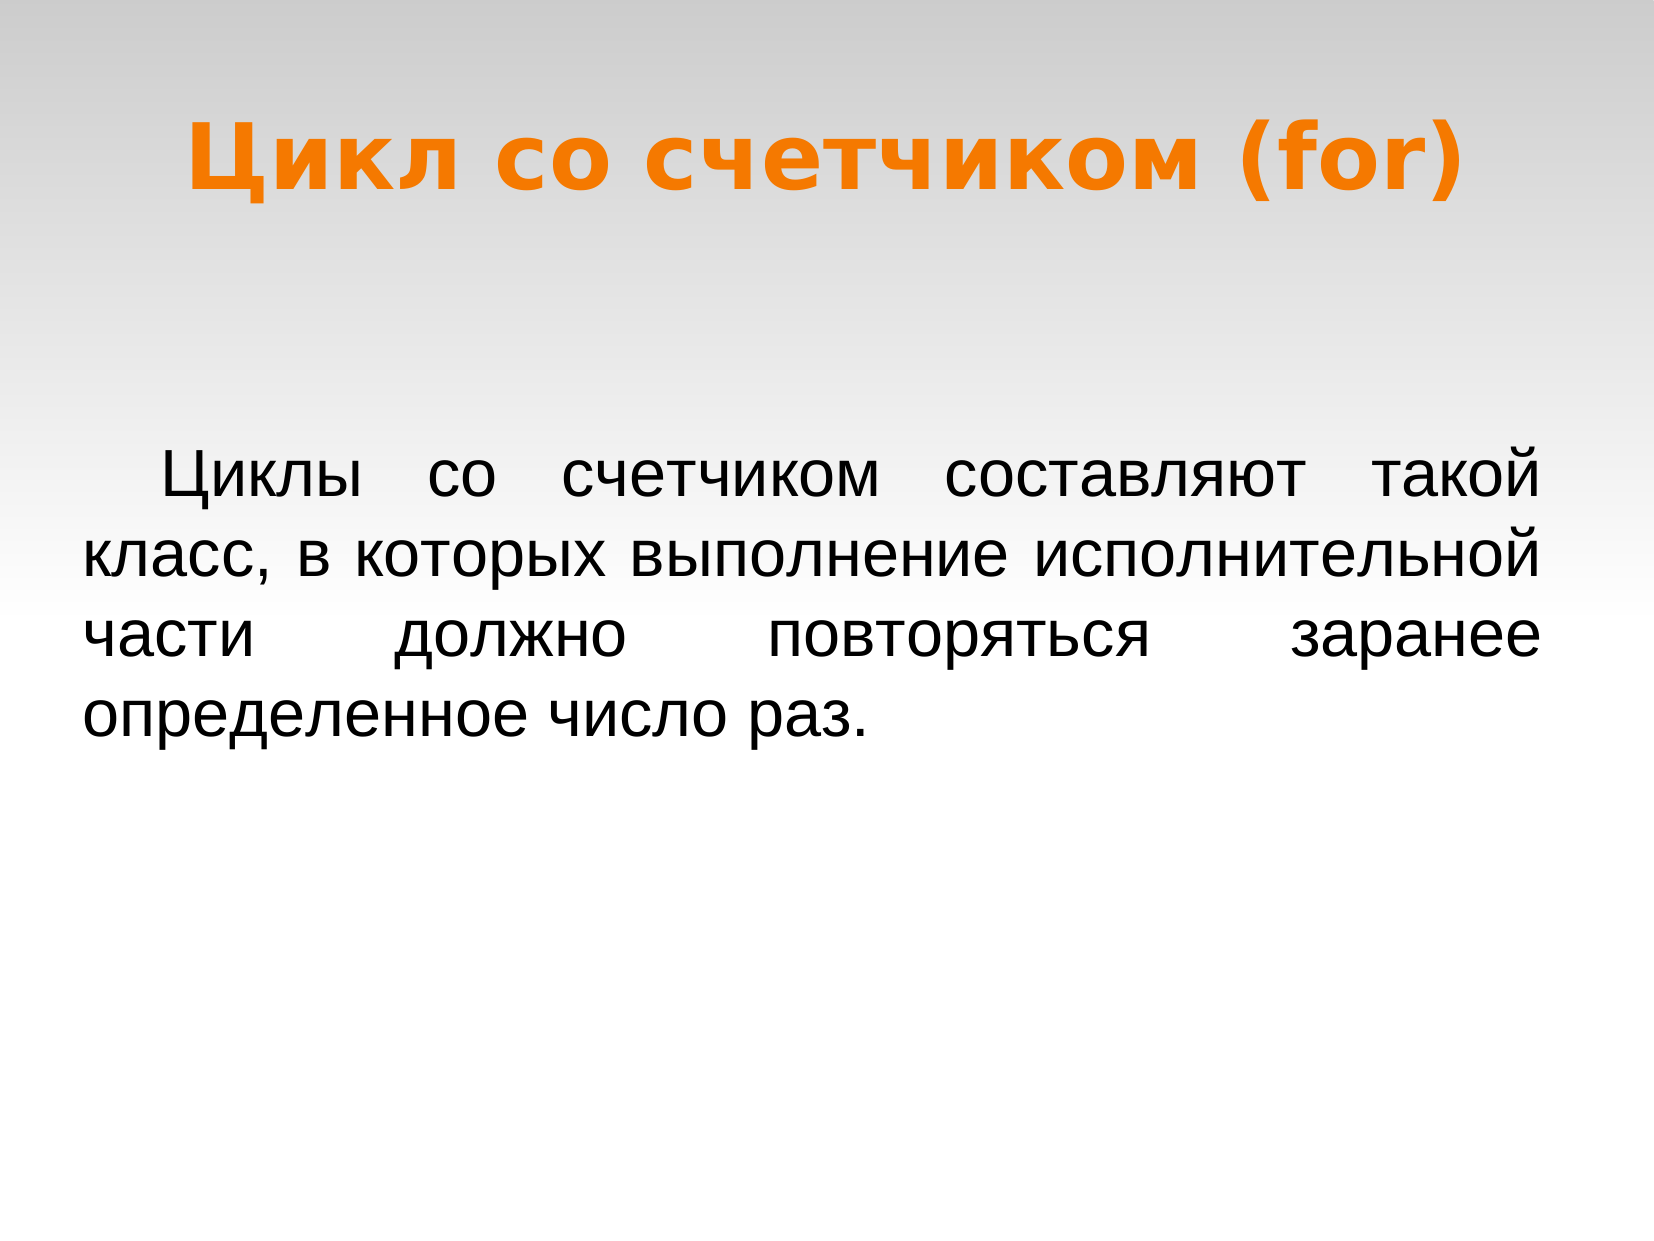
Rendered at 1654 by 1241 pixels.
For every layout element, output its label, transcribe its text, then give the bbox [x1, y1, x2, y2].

subtitle Циклы со счетчиком составляют такой класс, в которых выполнение исполнительной части должно повторяться заранее определенное число раз. [82, 297, 1571, 1102]
title Цикл со счетчиком (for) [82, 56, 1571, 250]
